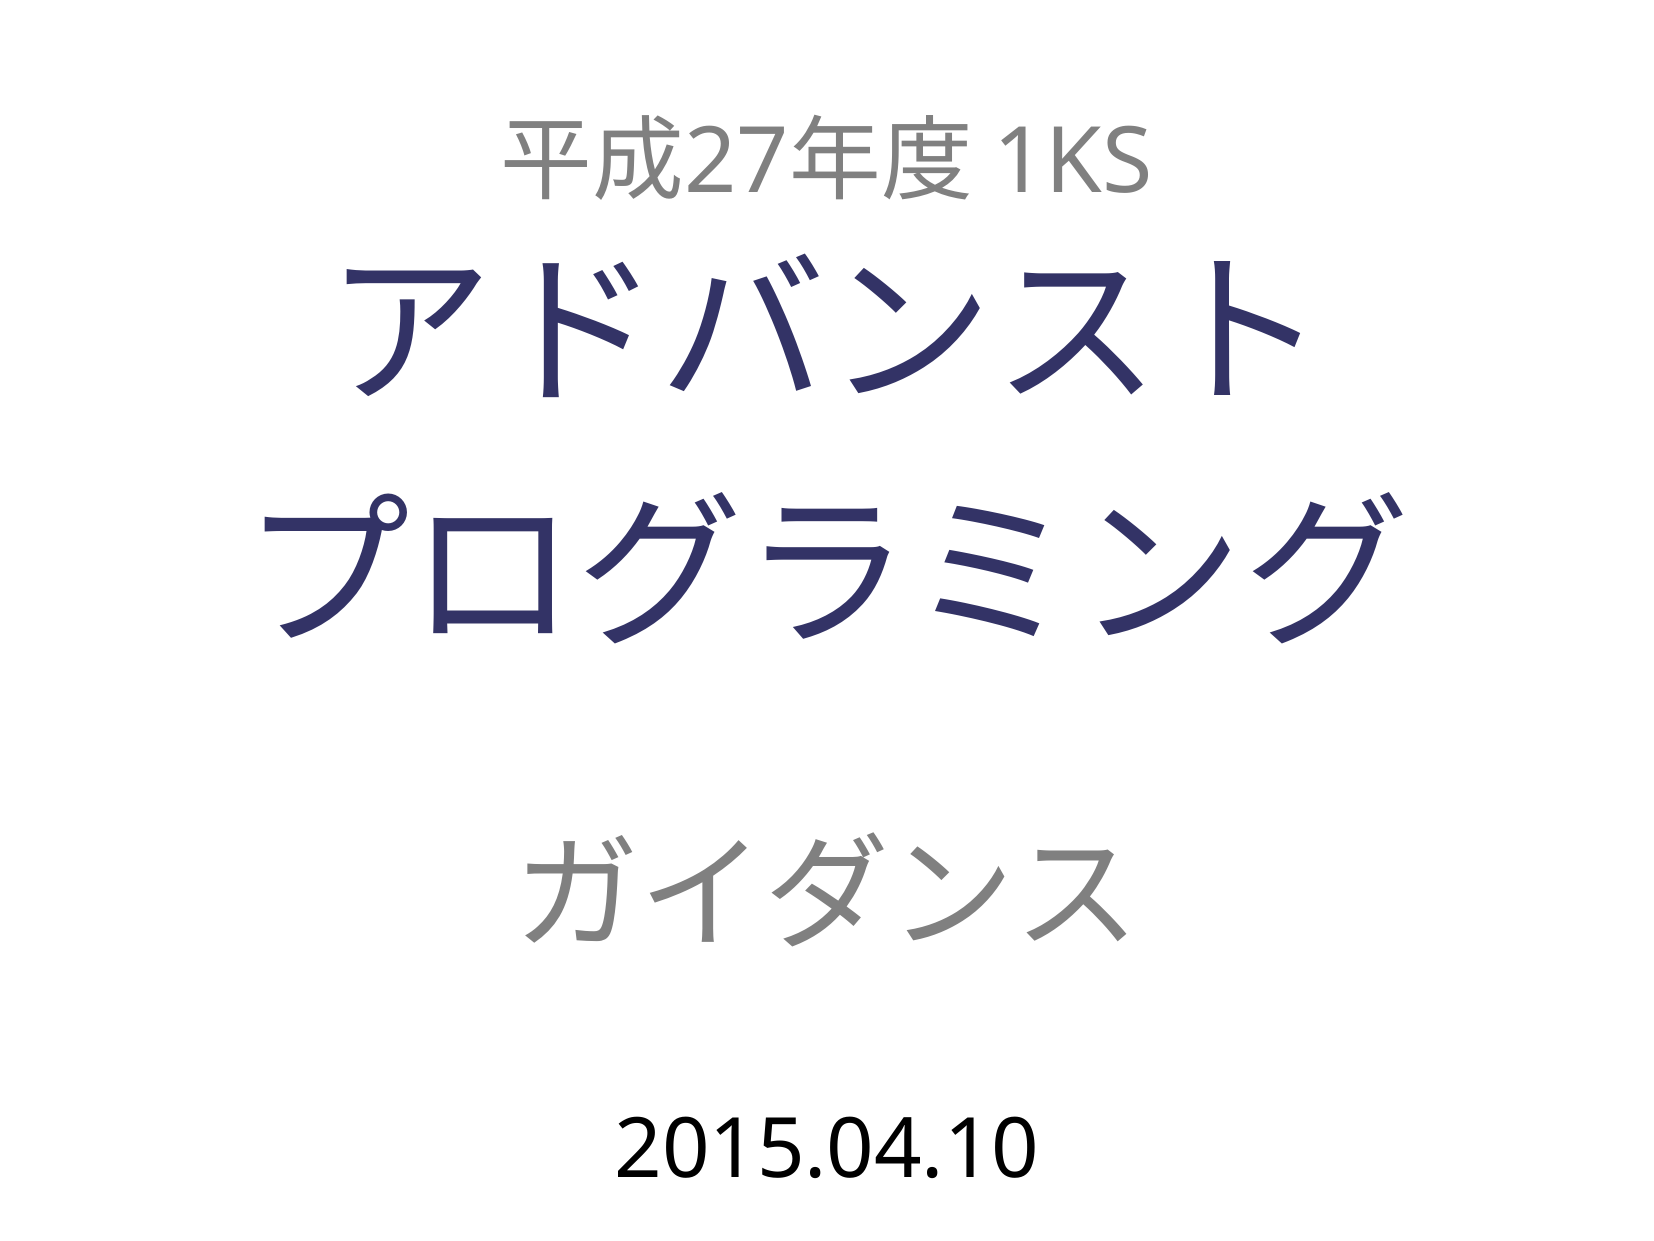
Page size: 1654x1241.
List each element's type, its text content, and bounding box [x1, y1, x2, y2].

subtitle アドバンスト プログラミング ガイダンス 2015.04.10 [82, 295, 1571, 1104]
title 平成27年度 1KS [82, 56, 1571, 250]
